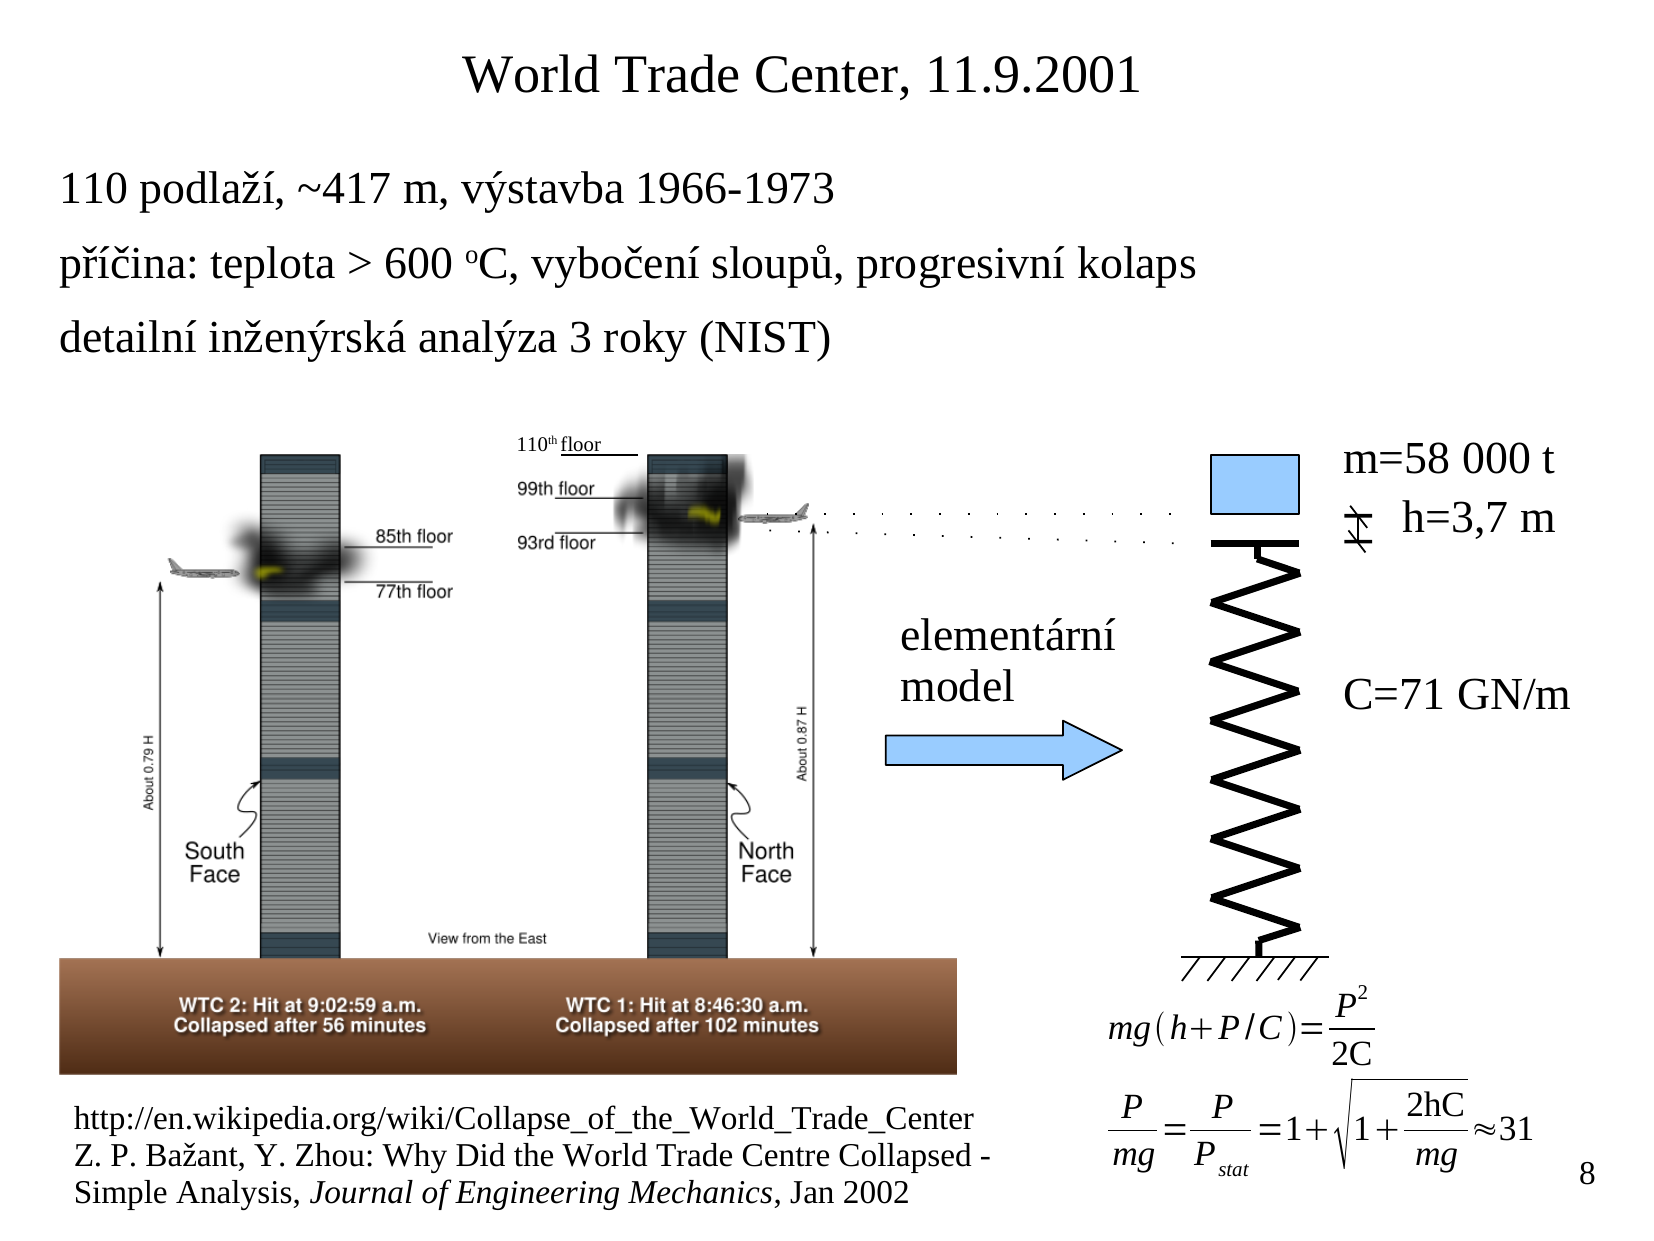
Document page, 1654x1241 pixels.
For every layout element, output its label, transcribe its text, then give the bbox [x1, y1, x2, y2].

picture [59, 454, 957, 1075]
title World Trade Center, 11.9.2001 [59, 0, 1548, 163]
text_box [885, 729, 1123, 780]
text_box 110th floor [501, 425, 621, 466]
chart [1092, 979, 1544, 1182]
text_box elementární model [885, 602, 1182, 729]
text_box h=3,7 m [1387, 484, 1625, 555]
text_box m=58 000 t [1328, 425, 1625, 496]
text_box http://en.wikipedia.org/wiki/Collapse_of_the_World_Trade_Center Z. P. Bažant, Y. Zhou: Why Did the World Trade Centre Collapsed - Simple Analysis, Journal of Engineering Mechanics, Jan 2002 [59, 1092, 1063, 1229]
text_box C=71 GN/m [1328, 661, 1625, 732]
list 110 podlaží, ~417 m, výstavba 1966-1973 příčina: teplota > 600 oC, vybočení sloupů, progresivní kolaps detailní inženýrská analýza 3 roky (NIST) [59, 163, 1548, 982]
text_box [1210, 454, 1300, 514]
